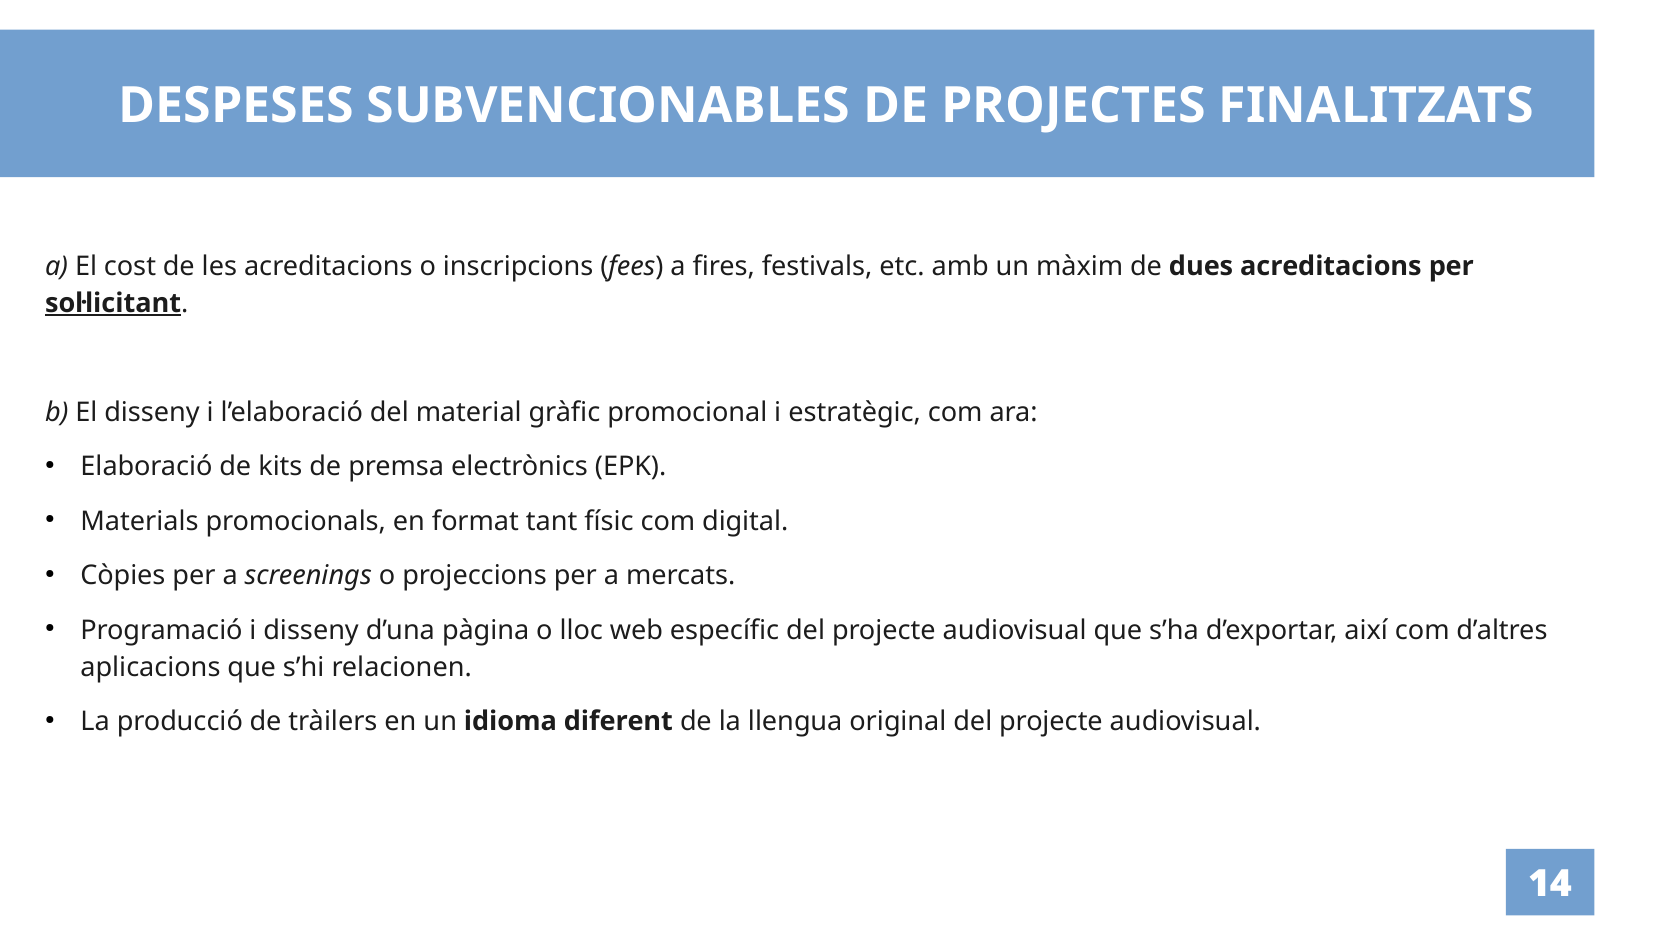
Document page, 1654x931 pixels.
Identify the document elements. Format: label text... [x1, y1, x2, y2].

list a) El cost de les acreditacions o inscripcions (fees) a fires, festivals, etc. amb un màxim de dues acreditacions per sol·licitant. b) El disseny i l’elaboració del material gràfic promocional i estratègic, com ara: Elaboració de kits de premsa electrònics (EPK). Materials promocionals, en format tant físic com digital. Còpies per a screenings o projeccions per a mercats. Programació i disseny d’una pàgina o lloc web específic del projecte audiovisual que s’ha d’exportar, així com d’altres aplicacions que s’hi relacionen. La producció de tràilers en un idioma diferent de la llengua original del projecte audiovisual. [45, 192, 1591, 916]
title DESPESES SUBVENCIONABLES DE PROJECTES FINALITZATS [59, 44, 1595, 163]
